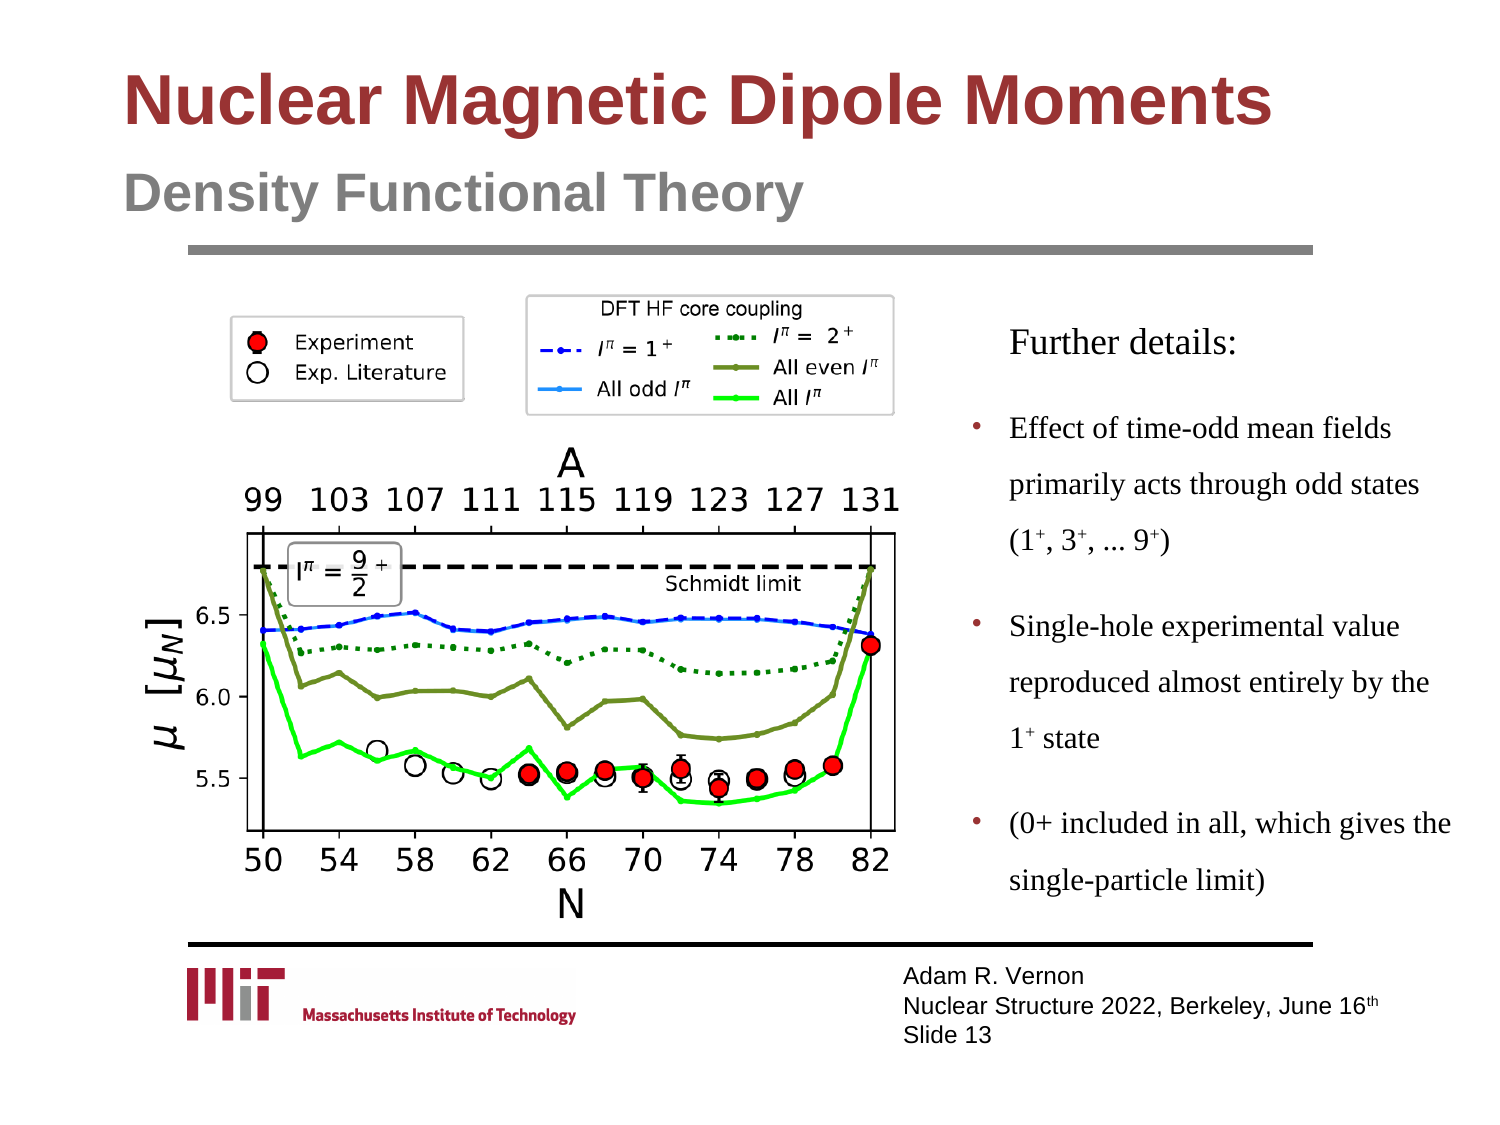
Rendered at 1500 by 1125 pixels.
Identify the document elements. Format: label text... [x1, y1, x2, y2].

picture [113, 271, 945, 940]
text_box Adam R. Vernon Nuclear Structure 2022, Berkeley, June 16th Slide 13 [888, 952, 1416, 1077]
list Effect of time-odd mean fields primarily acts through odd states (1+, 3+, ... 9+) Single-hole experimental value reproduced almost entirely by the 1+ state (0+ included in all, which gives the single-particle limit) [956, 295, 1468, 1028]
picture [187, 968, 576, 1025]
list Further details: [956, 212, 1409, 378]
title Nuclear Magnetic Dipole Moments Density Functional Theory [108, 6, 1418, 272]
